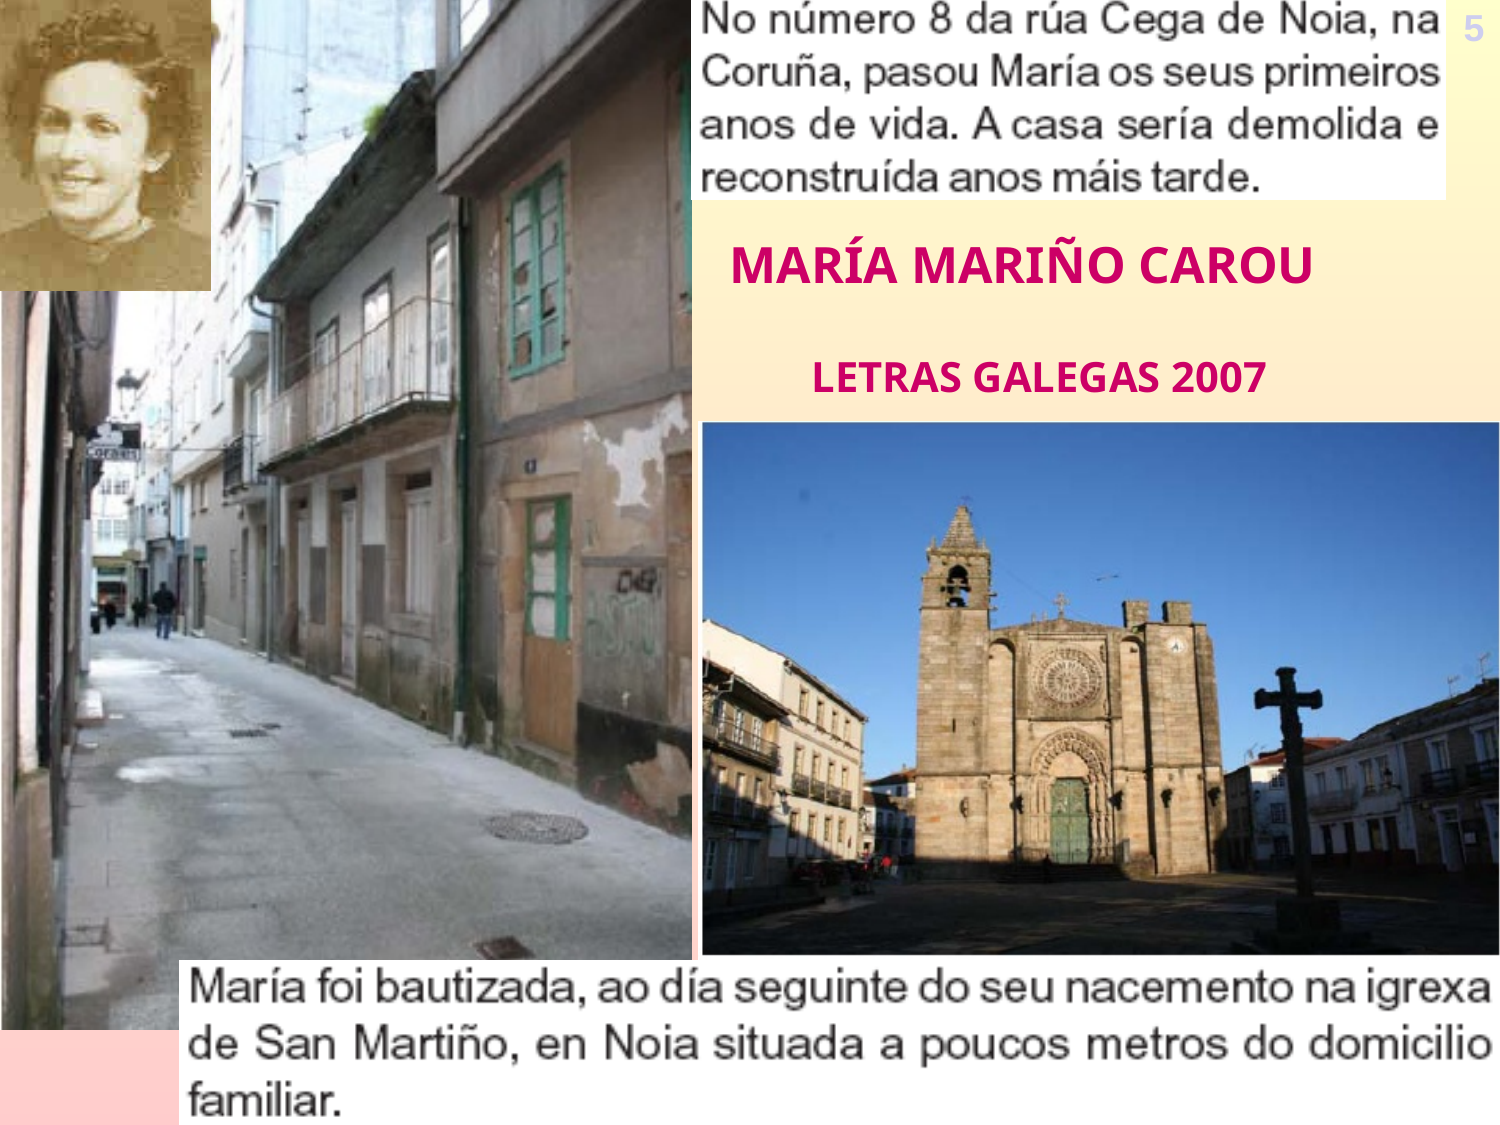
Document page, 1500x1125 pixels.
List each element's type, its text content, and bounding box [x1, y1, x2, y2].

text_box LETRAS GALEGAS 2007 [796, 339, 1435, 413]
picture [0, 0, 1500, 1125]
text_box MARÍA MARIÑO CAROU [714, 222, 1424, 307]
text_box 5 [1448, 0, 1500, 58]
